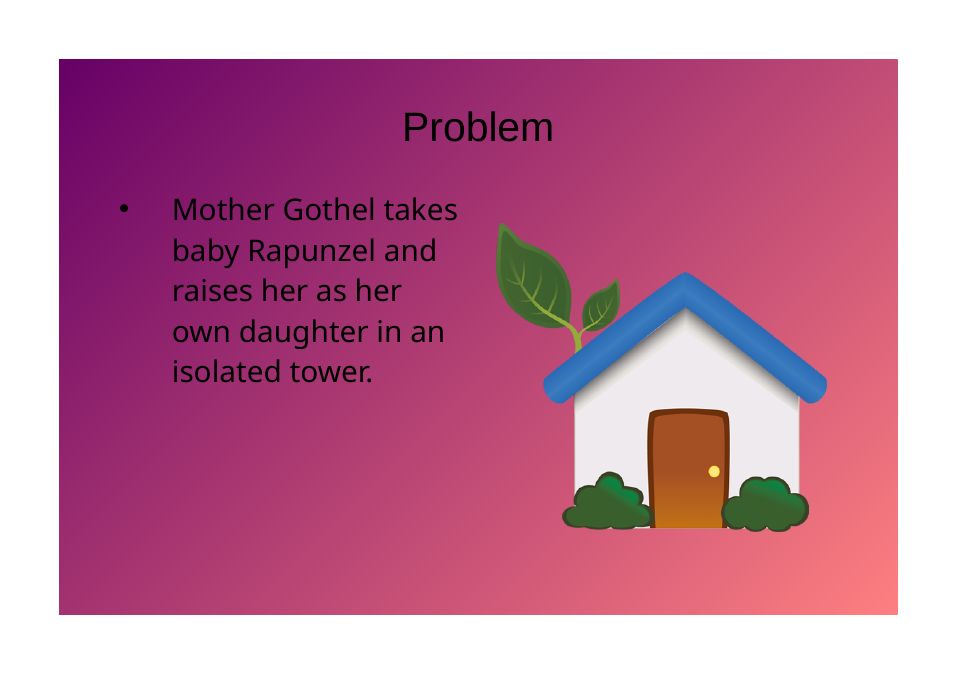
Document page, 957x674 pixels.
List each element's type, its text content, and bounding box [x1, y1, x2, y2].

title Problem [100, 81, 856, 174]
picture [496, 223, 827, 532]
list Mother Gothel takes baby Rapunzel and raises her as her own daughter in an isolated tower. [100, 188, 461, 511]
